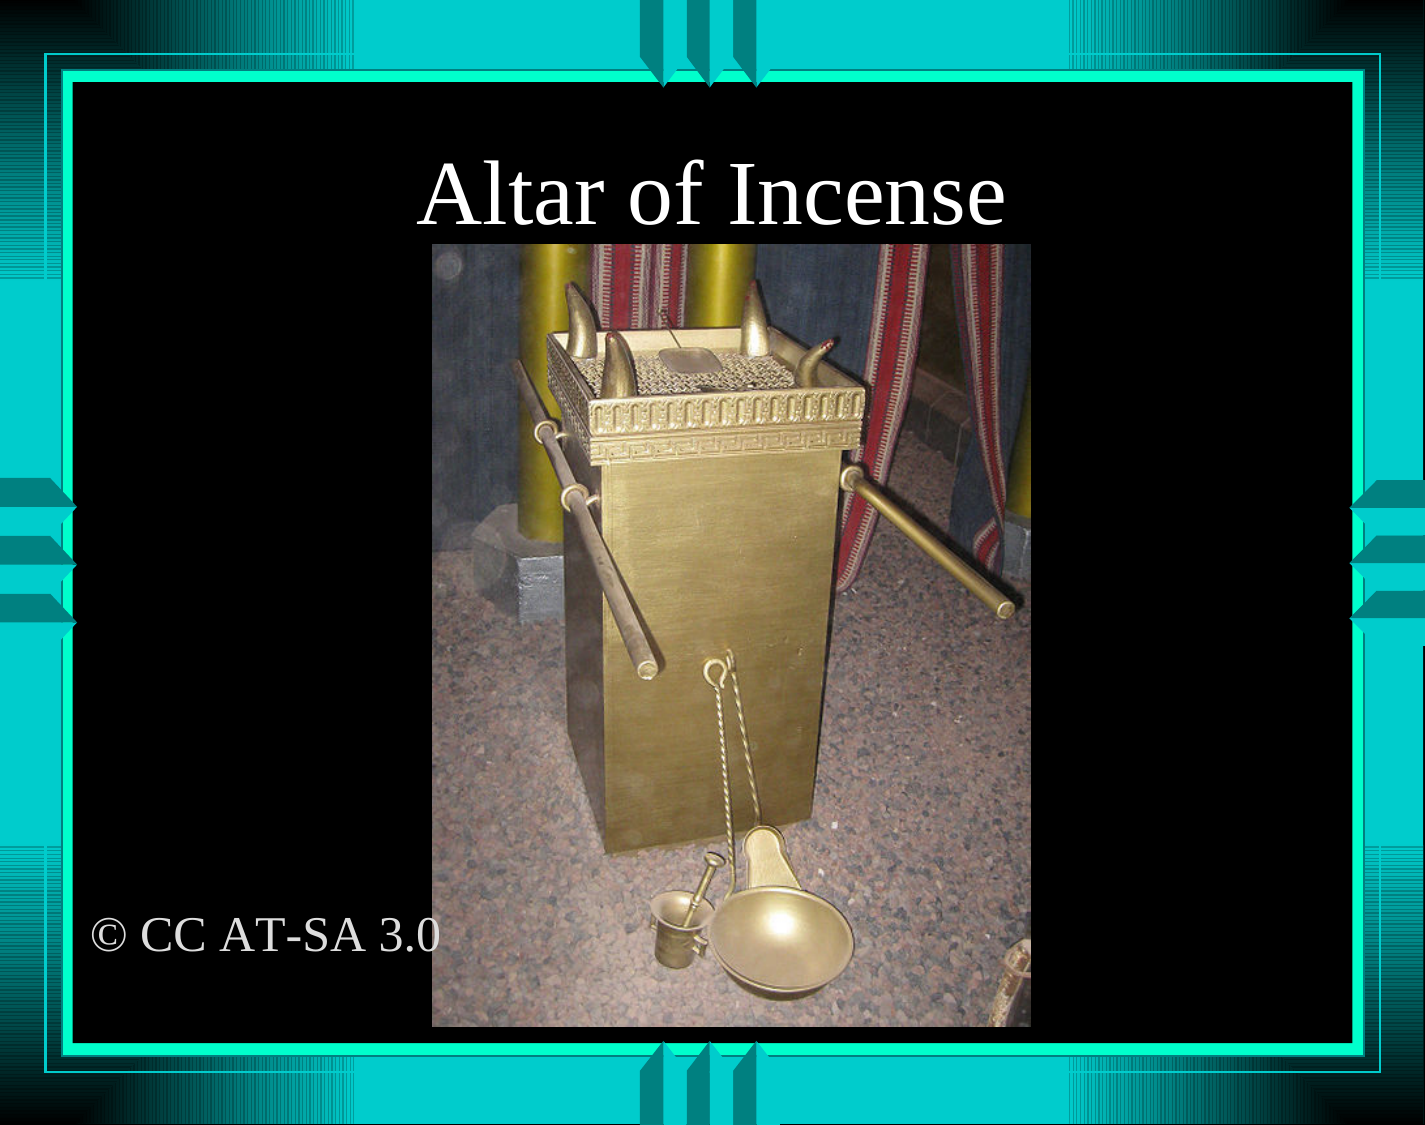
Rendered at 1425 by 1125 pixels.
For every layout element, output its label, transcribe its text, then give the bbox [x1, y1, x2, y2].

text_box © CC AT-SA 3.0 [75, 900, 638, 971]
picture [432, 244, 1031, 1027]
title Altar of Incense [106, 99, 1319, 288]
